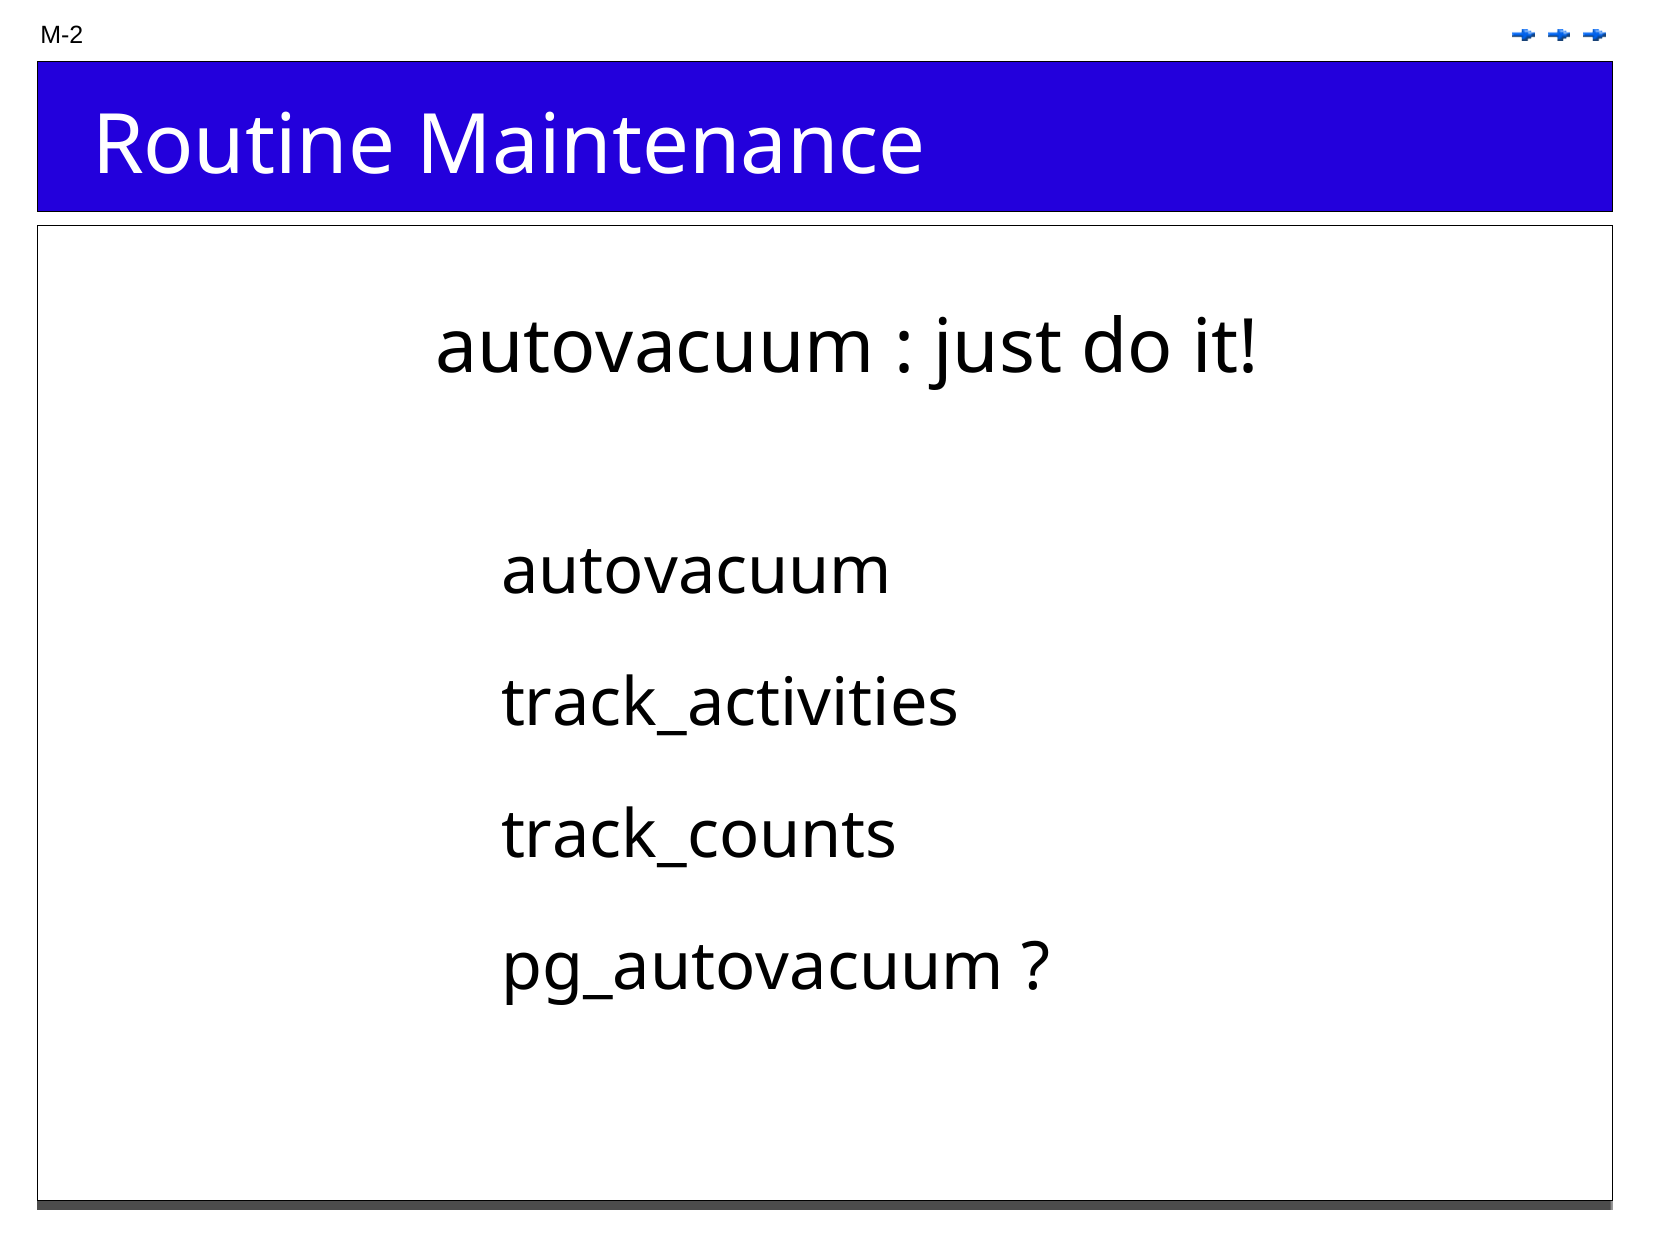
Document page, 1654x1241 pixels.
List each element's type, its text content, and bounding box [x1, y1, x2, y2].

text_box [37, 225, 1613, 1201]
text_box M-2 [25, 13, 113, 70]
picture [1548, 29, 1570, 41]
text_box Routine Maintenance [77, 77, 884, 193]
text_box autovacuum track_activities track_counts pg_autovacuum ? [468, 514, 1058, 1001]
picture [1512, 29, 1535, 41]
picture [1583, 29, 1606, 41]
text_box autovacuum : just do it! [420, 284, 1233, 390]
text_box [37, 61, 1613, 212]
